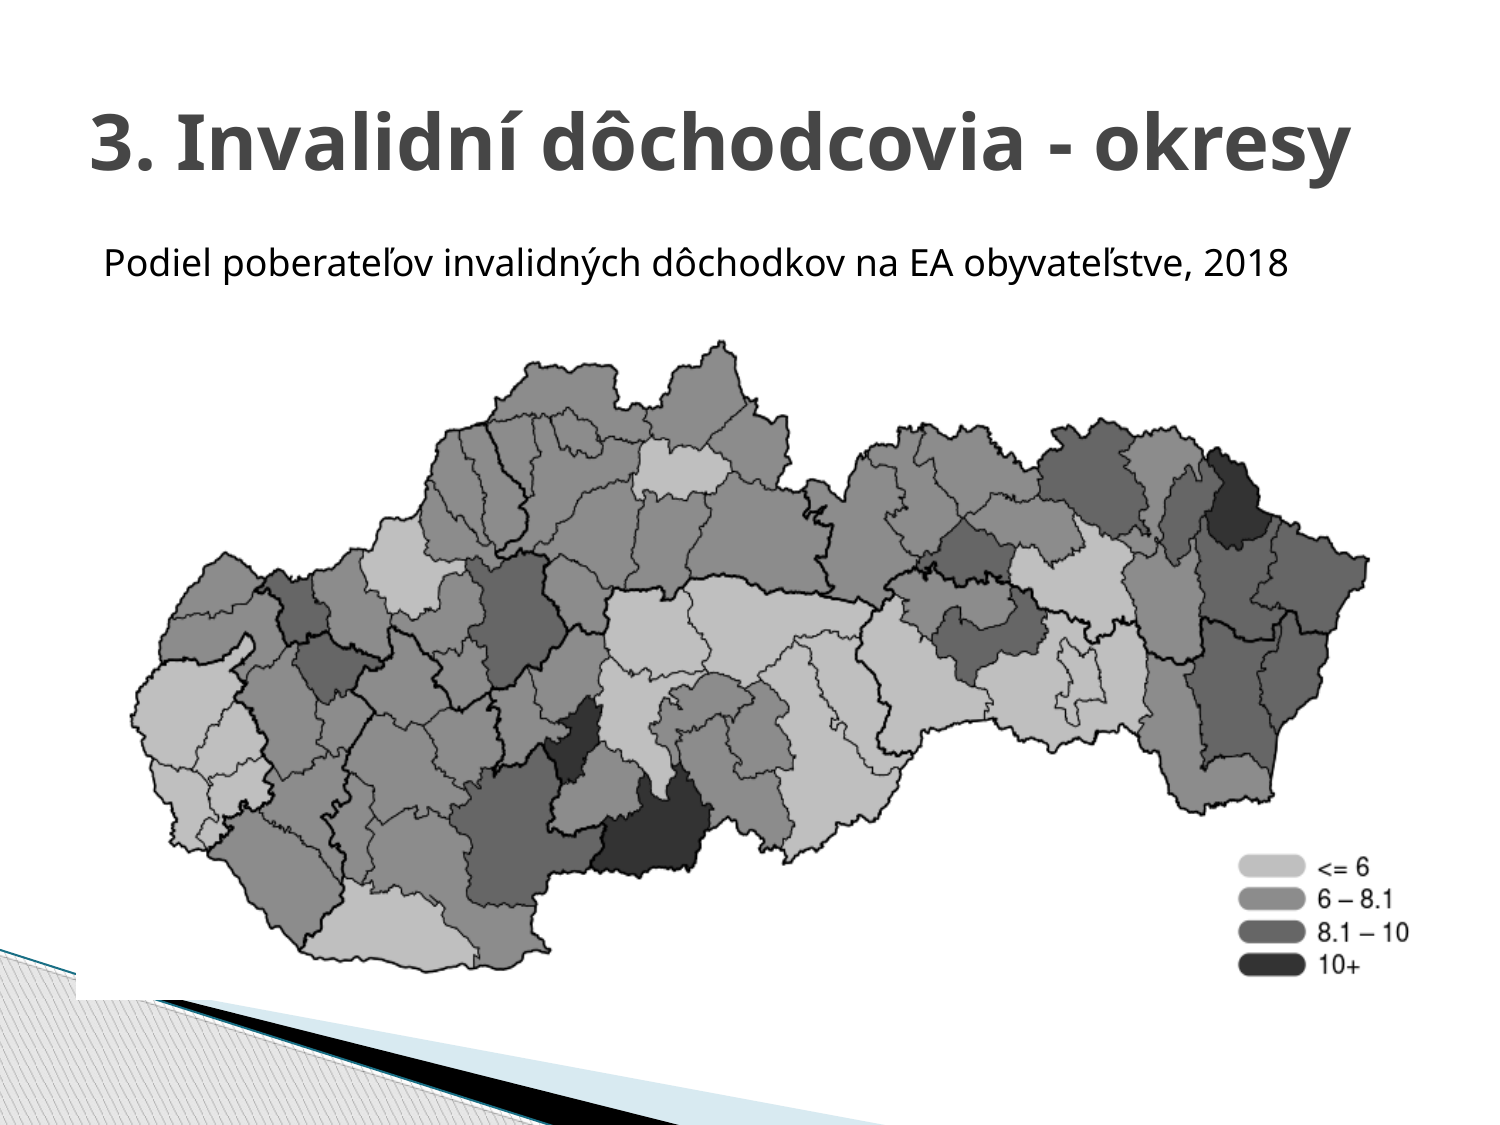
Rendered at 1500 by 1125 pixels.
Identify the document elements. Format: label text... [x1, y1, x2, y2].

title 3. Invalidní dôchodcovia - okresy [75, 45, 1425, 233]
text_box Podiel poberateľov invalidných dôchodkov na EA obyvateľstve, 2018 [88, 231, 1412, 292]
picture [76, 314, 1424, 1000]
